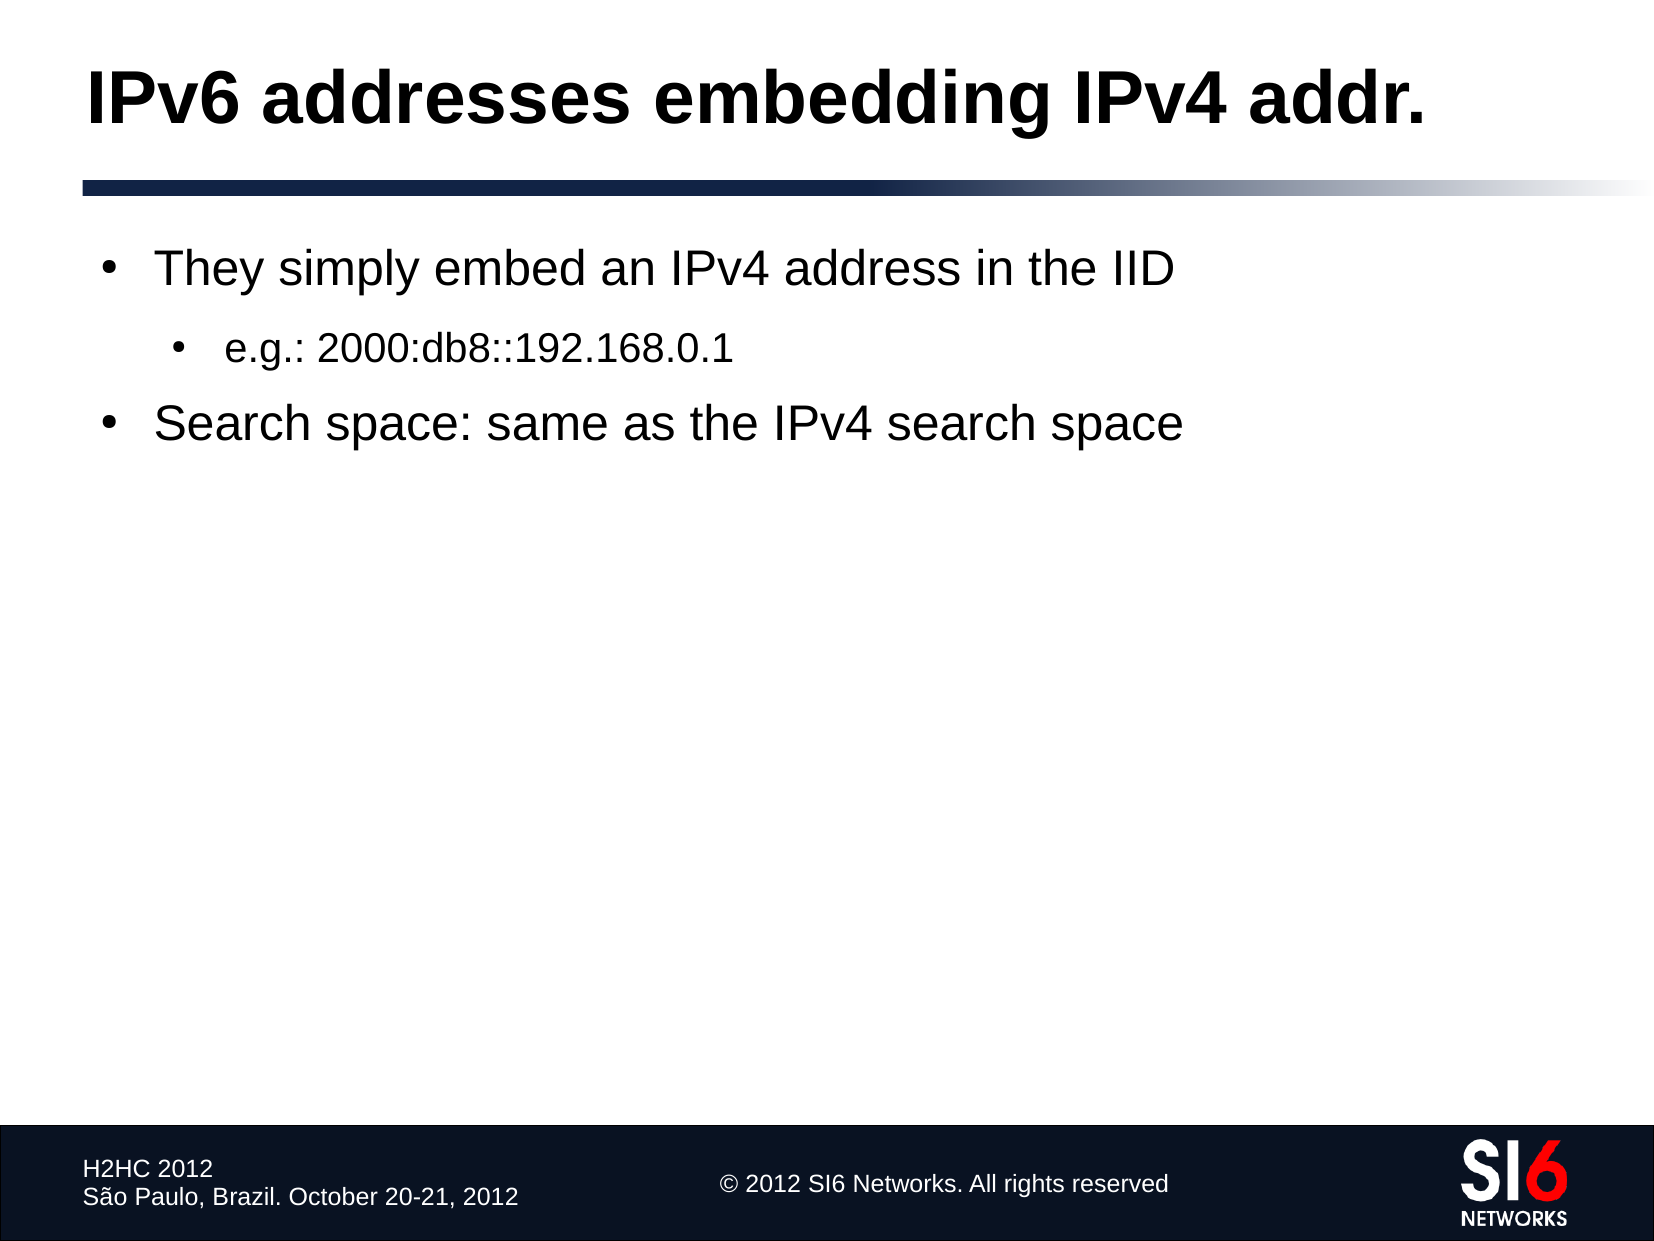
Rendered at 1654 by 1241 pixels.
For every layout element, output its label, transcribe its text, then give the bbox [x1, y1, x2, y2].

picture [1461, 1139, 1567, 1226]
list They simply embed an IPv4 address in the IID e.g.: 2000:db8::192.168.0.1 Search space: same as the IPv4 search space [82, 240, 1571, 1059]
title IPv6 addresses embedding IPv4 addr. [86, 30, 1576, 166]
